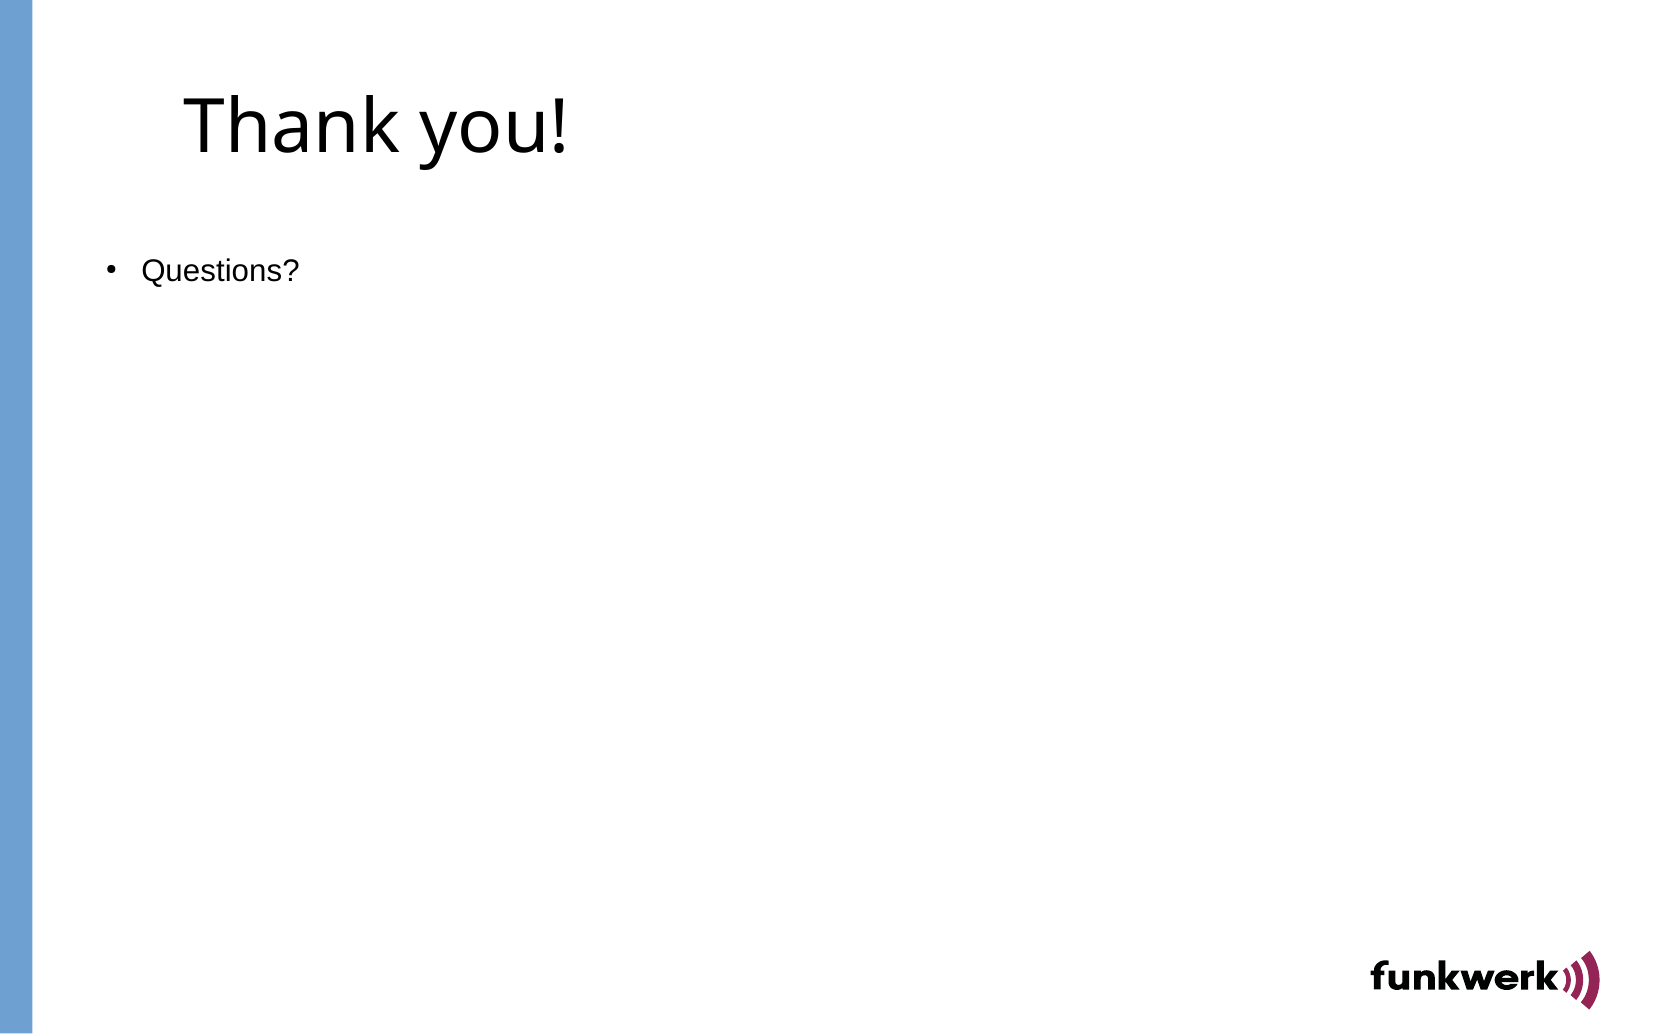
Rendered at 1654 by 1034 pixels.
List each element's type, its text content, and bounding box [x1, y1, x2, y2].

text_box Questions? [91, 245, 887, 1003]
text_box Thank you! [169, 65, 1546, 221]
